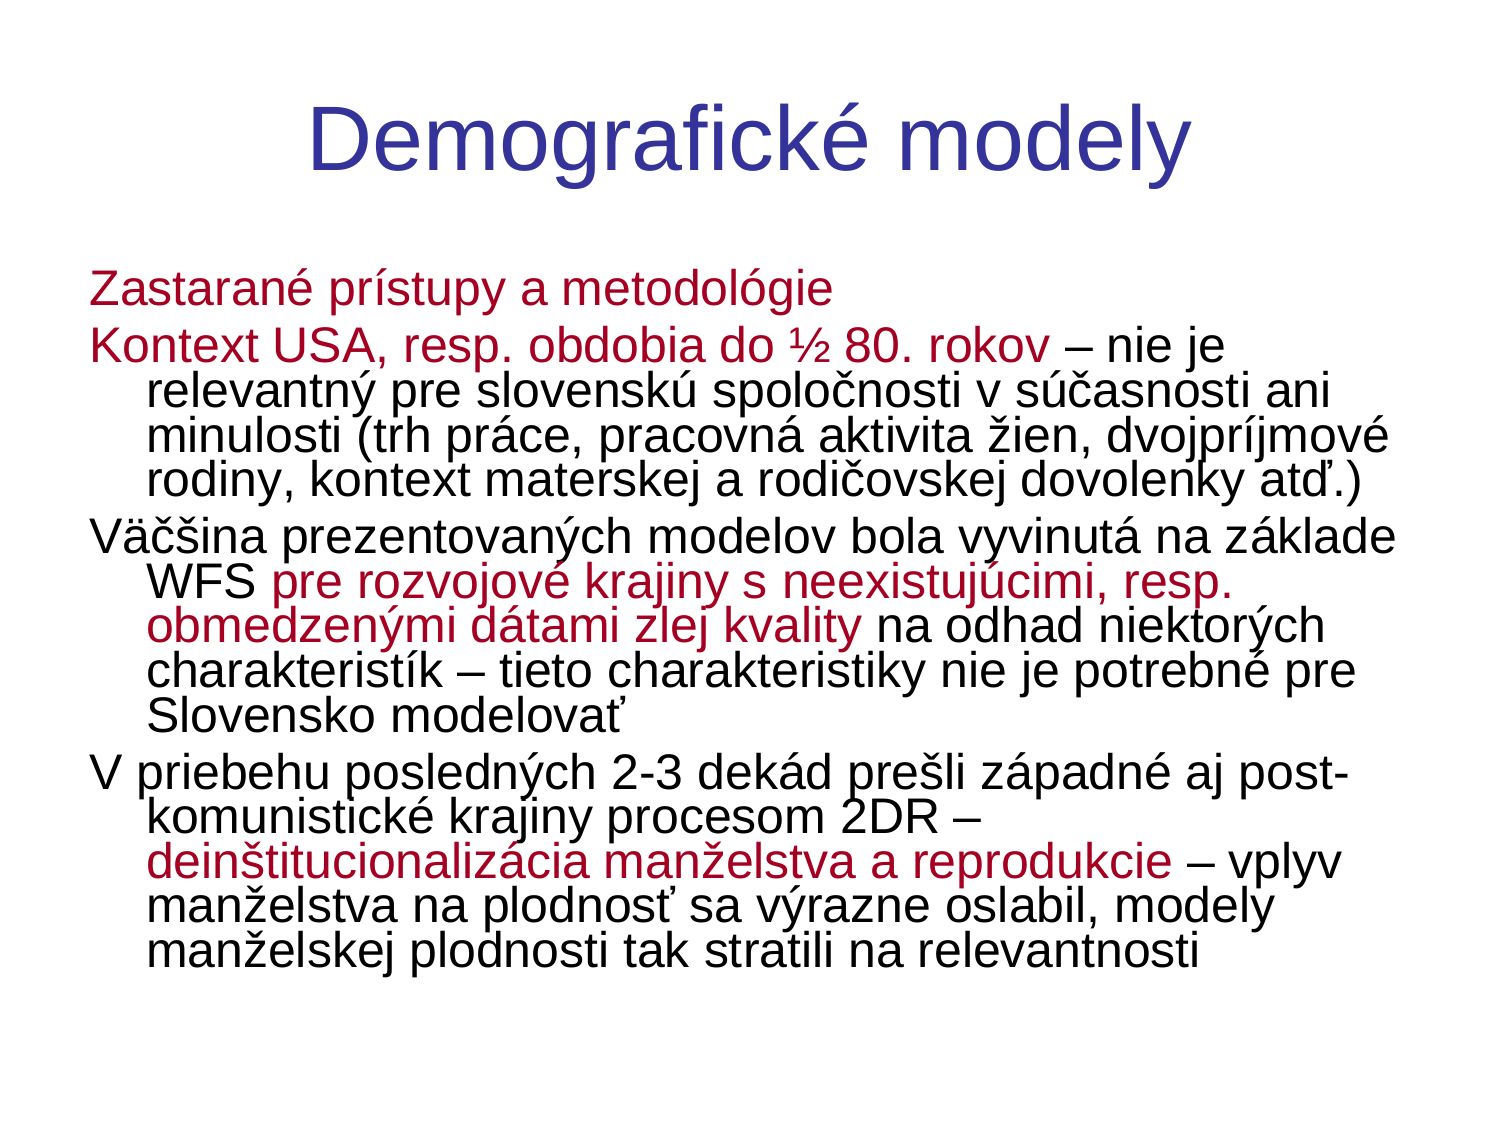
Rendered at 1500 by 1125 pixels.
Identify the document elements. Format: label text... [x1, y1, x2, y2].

title Demografické modely [75, 45, 1426, 233]
list Zastarané prístupy a metodológie Kontext USA, resp. obdobia do ½ 80. rokov – nie je relevantný pre slovenskú spoločnosti v súčasnosti ani minulosti (trh práce, pracovná aktivita žien, dvojpríjmové rodiny, kontext materskej a rodičovskej dovolenky atď.) Väčšina prezentovaných modelov bola vyvinutá na základe WFS pre rozvojové krajiny s neexistujúcimi, resp. obmedzenými dátami zlej kvality na odhad niektorých charakteristík – tieto charakteristiky nie je potrebné pre Slovensko modelovať V priebehu posledných 2-3 dekád prešli západné aj post-komunistické krajiny procesom 2DR – deinštitucionalizácia manželstva a reprodukcie – vplyv manželstva na plodnosť sa výrazne oslabil, modely manželskej plodnosti tak stratili na relevantnosti [75, 262, 1426, 1095]
